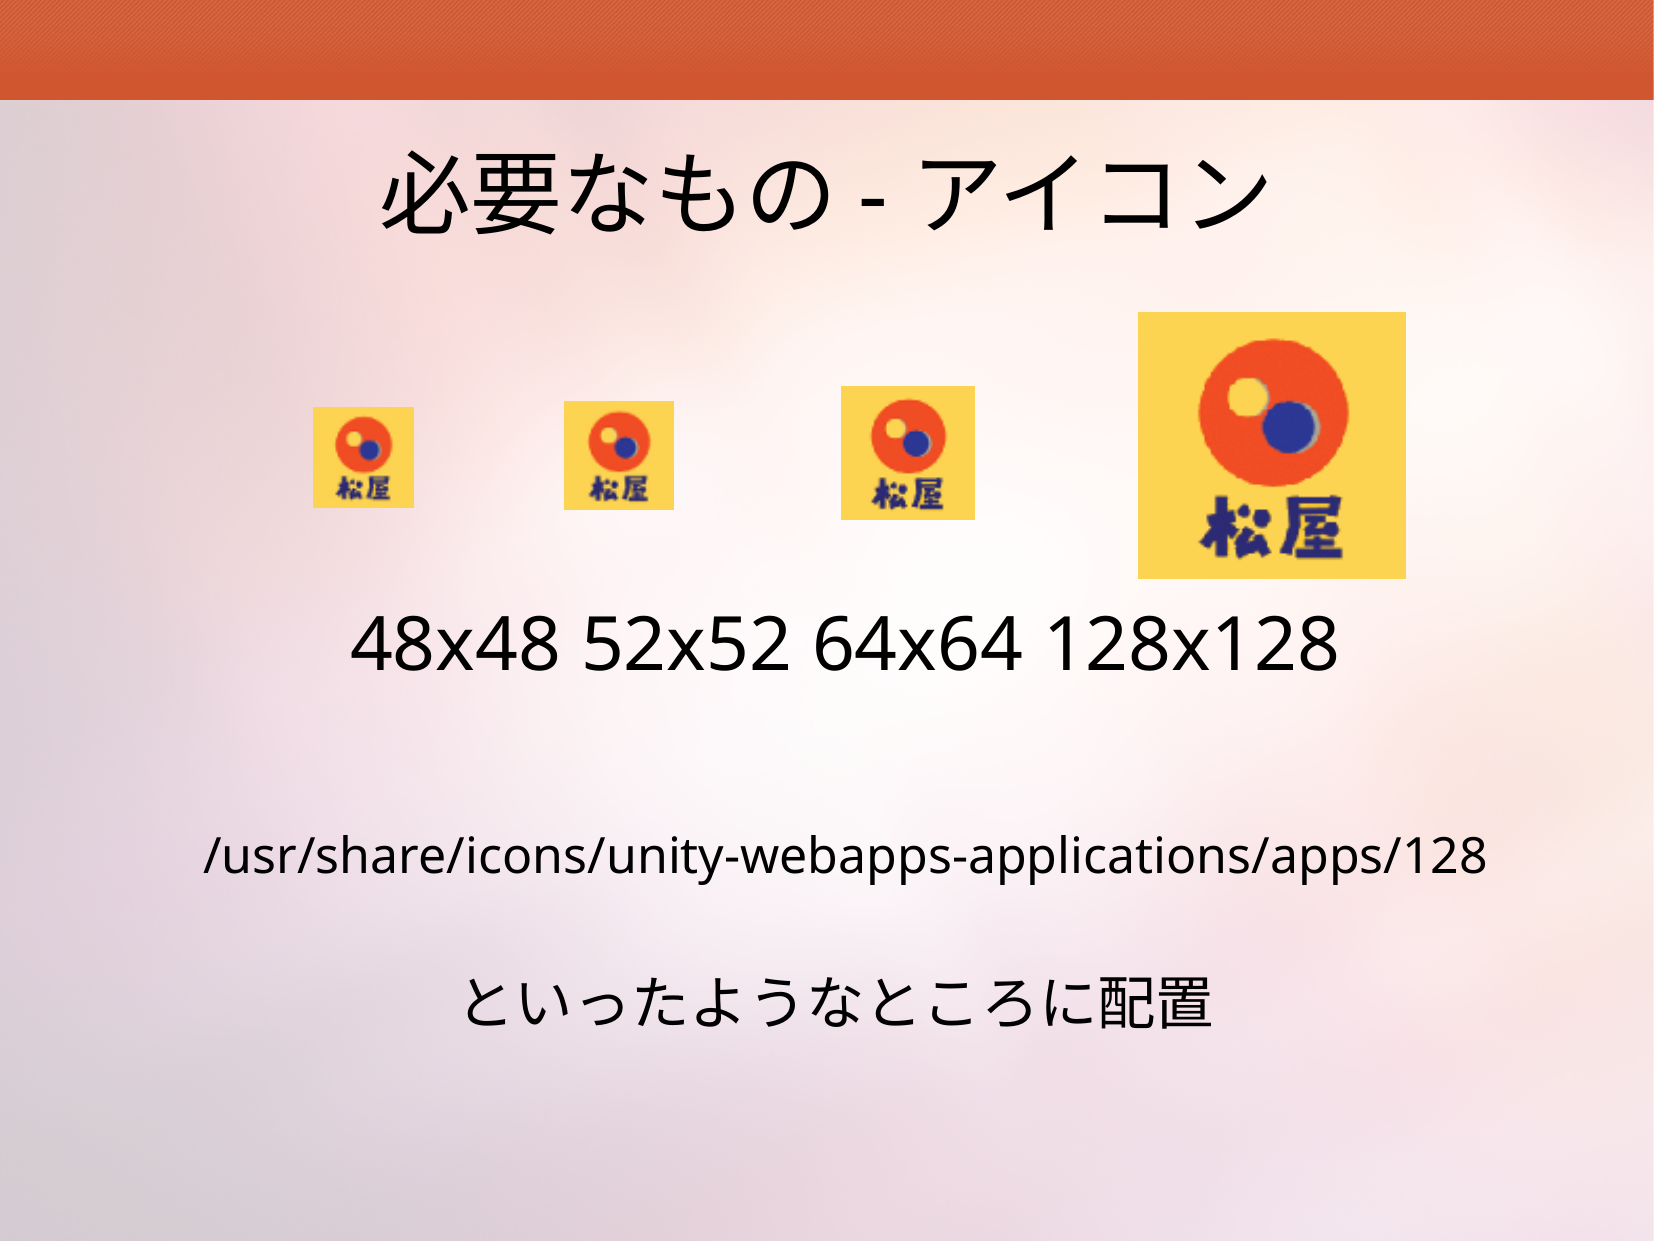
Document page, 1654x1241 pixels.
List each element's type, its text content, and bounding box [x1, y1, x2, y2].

picture [0, 0, 1654, 1241]
list 48x48 52x52 64x64 128x128 /usr/share/icons/unity-webapps-applications/apps/128 といったようなところに配置 [82, 590, 1538, 1158]
title 必要なもの - アイコン [82, 118, 1571, 257]
